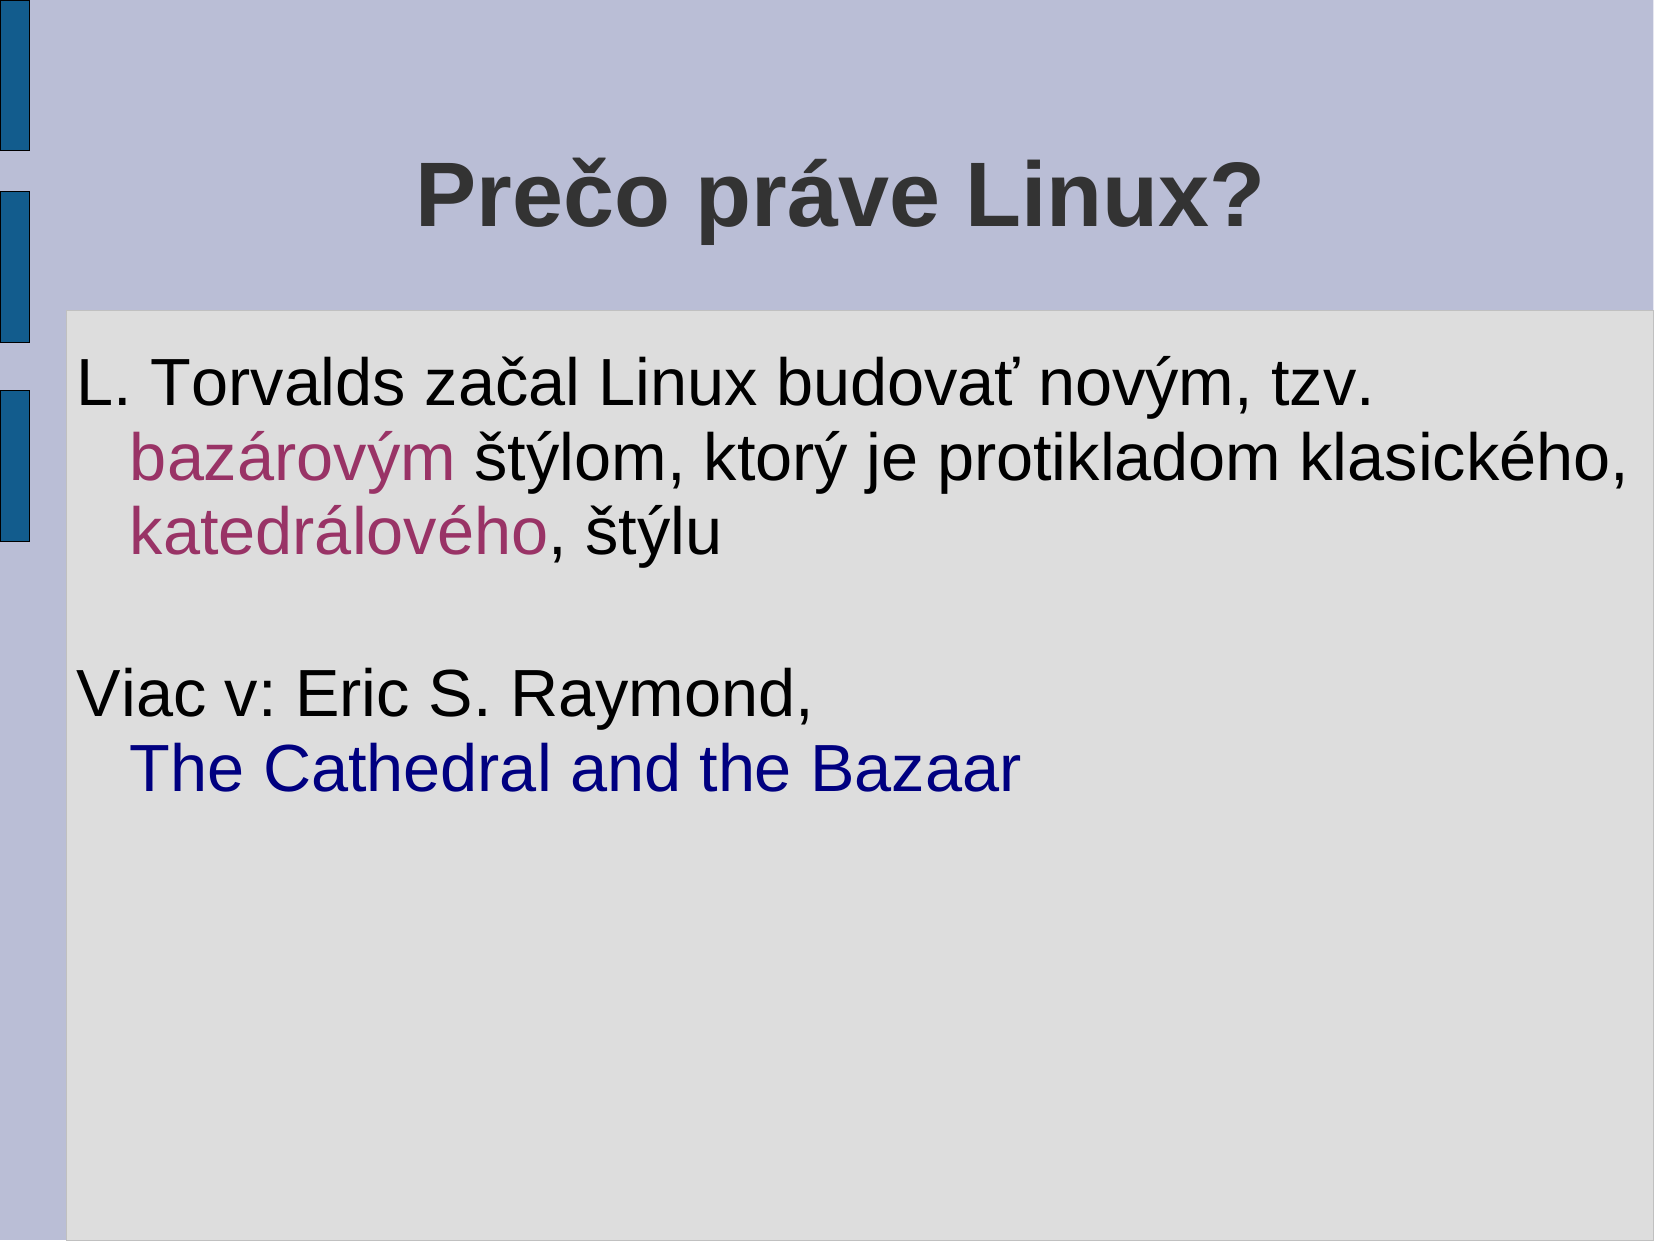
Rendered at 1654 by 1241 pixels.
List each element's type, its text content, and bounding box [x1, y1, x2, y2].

list L. Torvalds začal Linux budovať novým, tzv. bazárovým štýlom, ktorý je protikladom klasického, katedrálového, štýlu Viac v: Eric S. Raymond, The Cathedral and the Bazaar [59, 344, 1654, 1127]
title Prečo práve Linux? [59, 91, 1625, 299]
